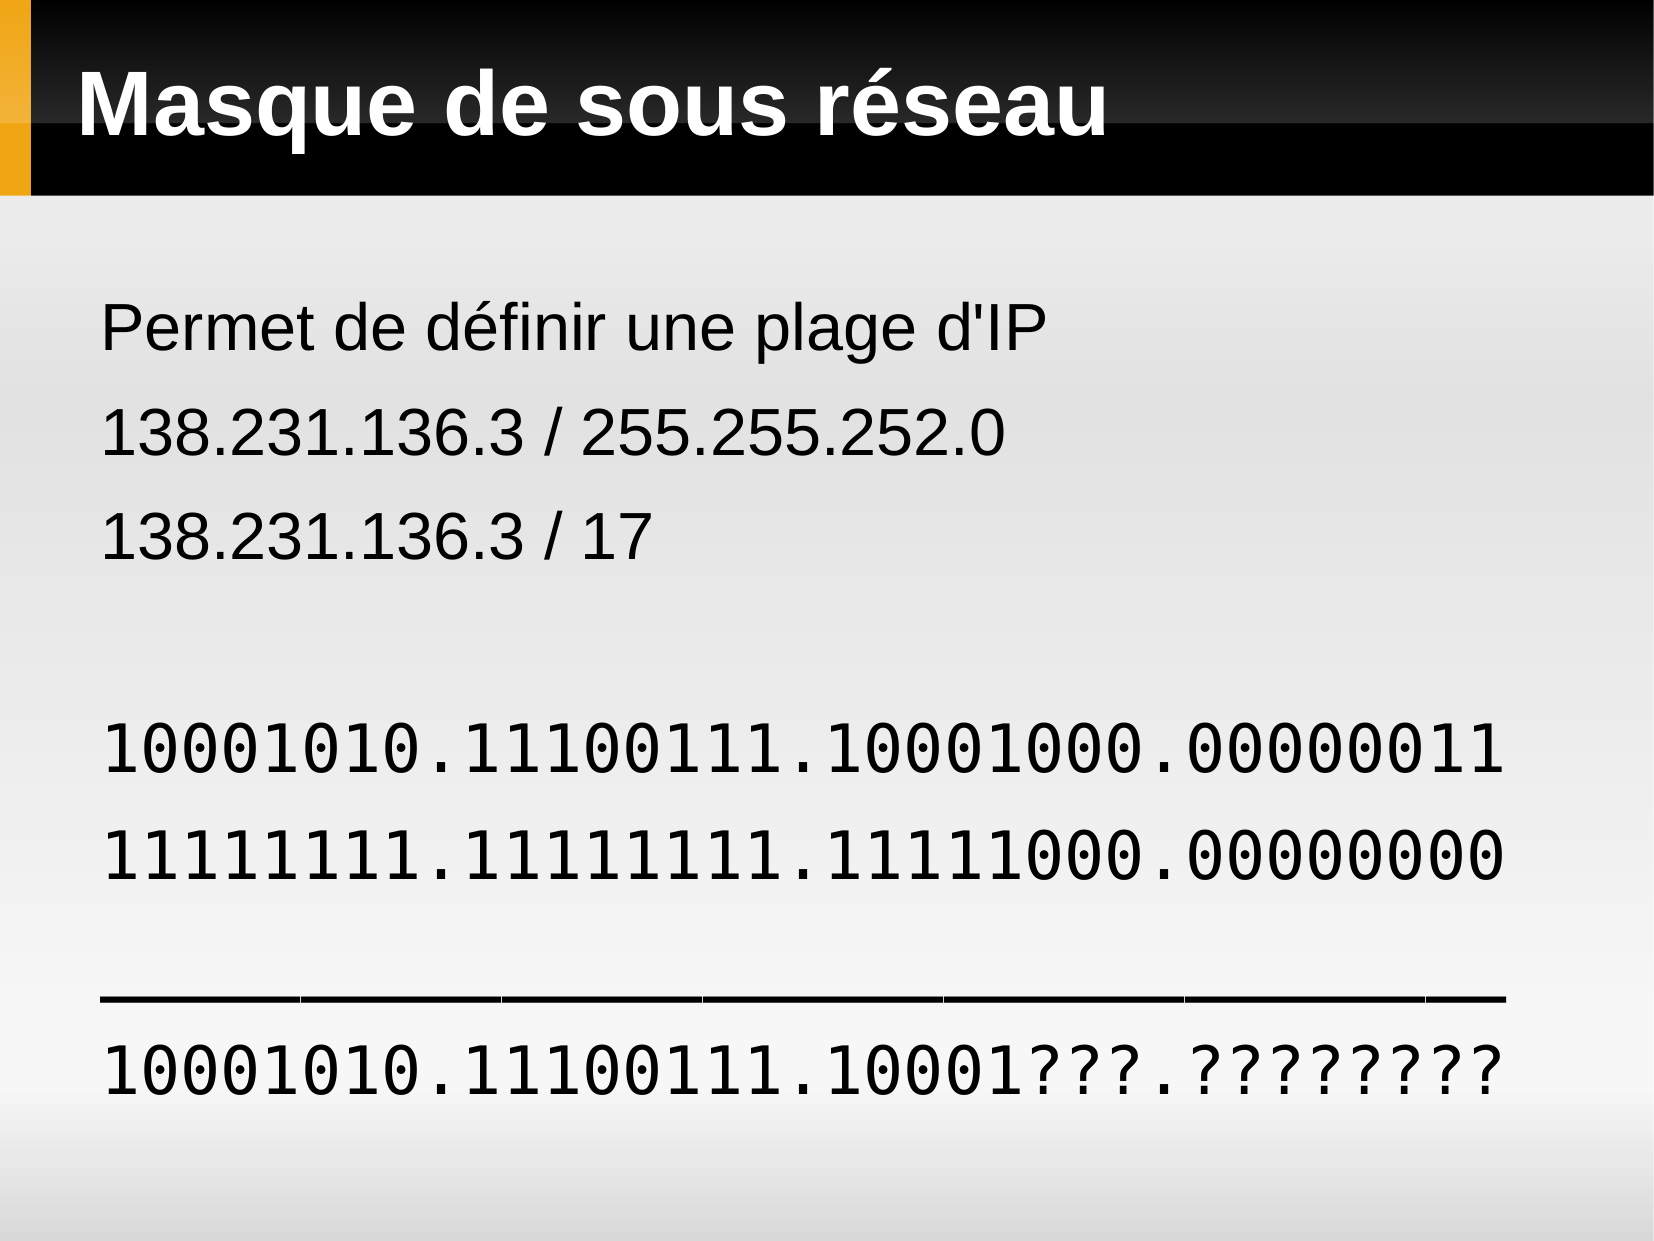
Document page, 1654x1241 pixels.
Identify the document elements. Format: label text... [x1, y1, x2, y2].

list Permet de définir une plage d'IP 138.231.136.3 / 255.255.252.0 138.231.136.3 / 17 10001010.11100111.10001000.00000011 11111111.11111111.11111000.00000000 ___________________________________ 10001010.11100111.10001???.???????? [82, 290, 1571, 1227]
title Masque de sous réseau [76, 7, 1565, 200]
picture [0, 0, 1654, 1241]
